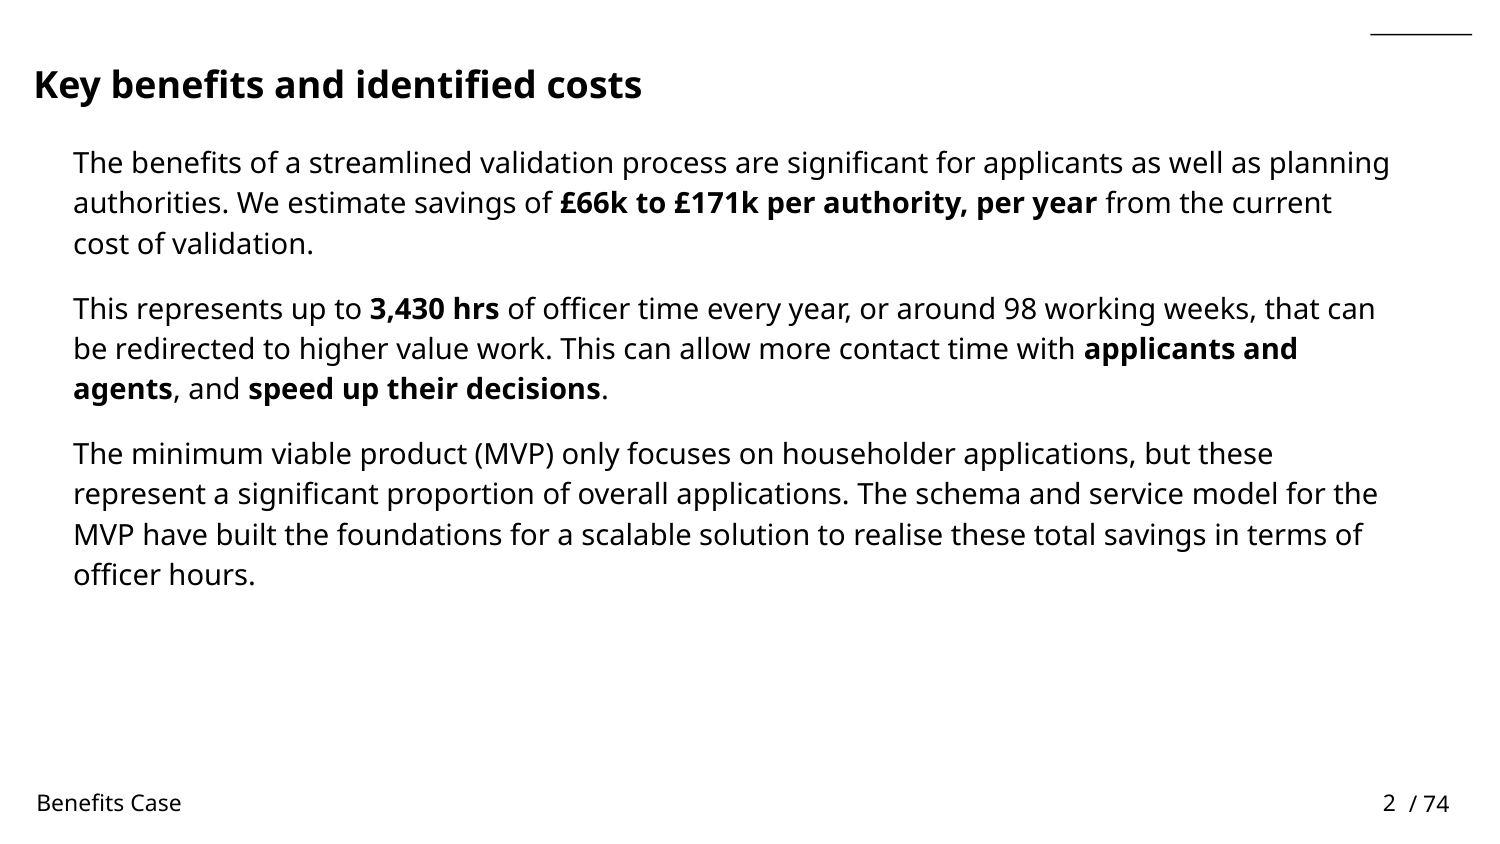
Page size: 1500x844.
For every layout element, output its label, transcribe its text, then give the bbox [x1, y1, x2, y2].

title Key benefits and identified costs [18, 42, 1114, 125]
title Benefits Case [36, 773, 725, 839]
slide_number <number> [1321, 773, 1412, 839]
text_box The benefits of a streamlined validation process are significant for applicants as well as planning authorities. We estimate savings of £66k to £171k per authority, per year from the current cost of validation. This represents up to 3,430 hrs of officer time every year, or around 98 working weeks, that can be redirected to higher value work. This can allow more contact time with applicants and agents, and speed up their decisions. The minimum viable product (MVP) only focuses on householder applications, but these represent a significant proportion of overall applications. The schema and service model for the MVP have built the foundations for a scalable solution to realise these total savings in terms of officer hours. [58, 124, 1411, 738]
